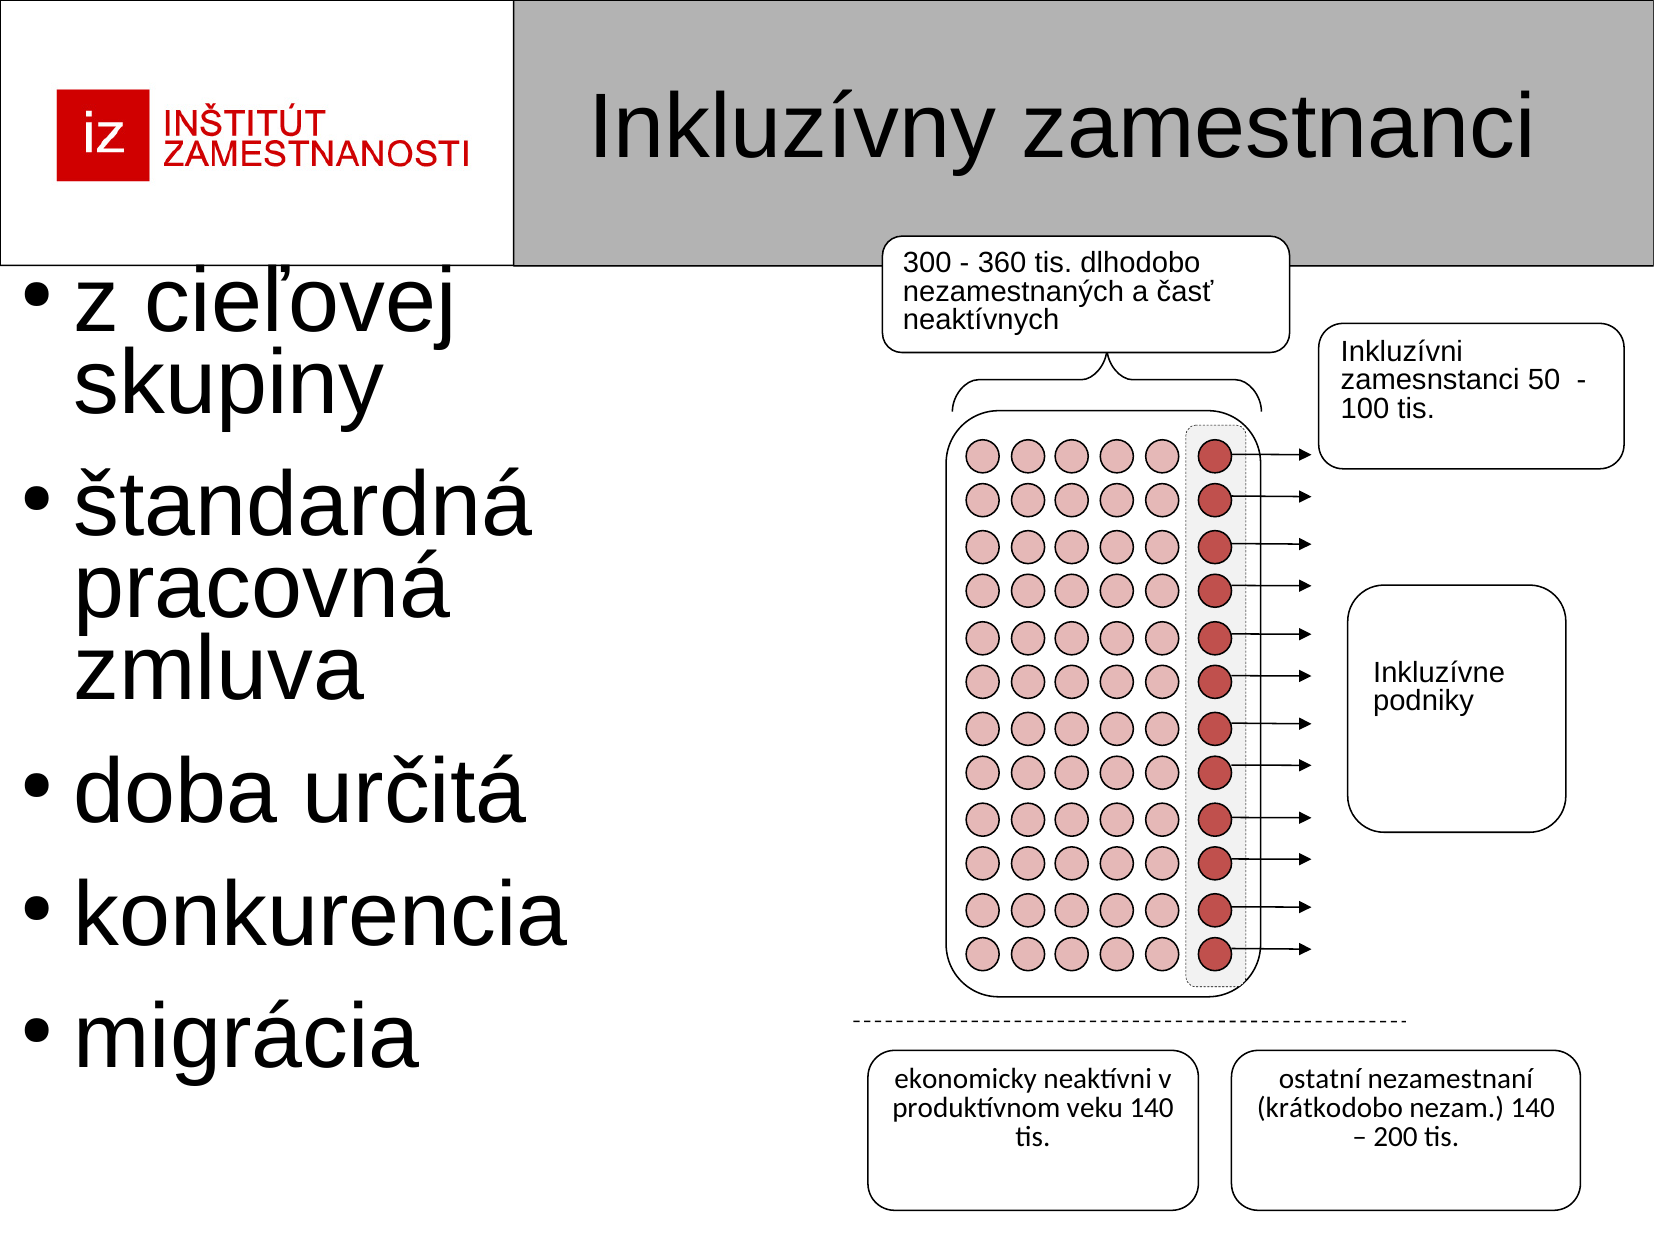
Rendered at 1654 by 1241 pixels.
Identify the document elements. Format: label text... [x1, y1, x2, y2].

text_box Inkluzívni zamesnstanci 50 - 100 tis. [1318, 323, 1625, 469]
text_box Inkluzívne podniky [1347, 585, 1566, 833]
text_box ostatní nezamestnaní (krátkodobo nezam.) 140 – 200 tis. [1231, 1050, 1581, 1211]
title Inkluzívny zamestnanci [561, 37, 1565, 229]
list z cieľovej skupiny štandardná pracovná zmluva doba určitá konkurencia migrácia [3, 265, 621, 1182]
picture [5, 8, 512, 257]
text_box [946, 410, 1261, 997]
text_box ekonomicky neaktívni v produktívnom veku 140 tis. [867, 1050, 1199, 1211]
text_box 300 - 360 tis. dlhodobo nezamestnaných a časť neaktívnych [882, 236, 1290, 353]
